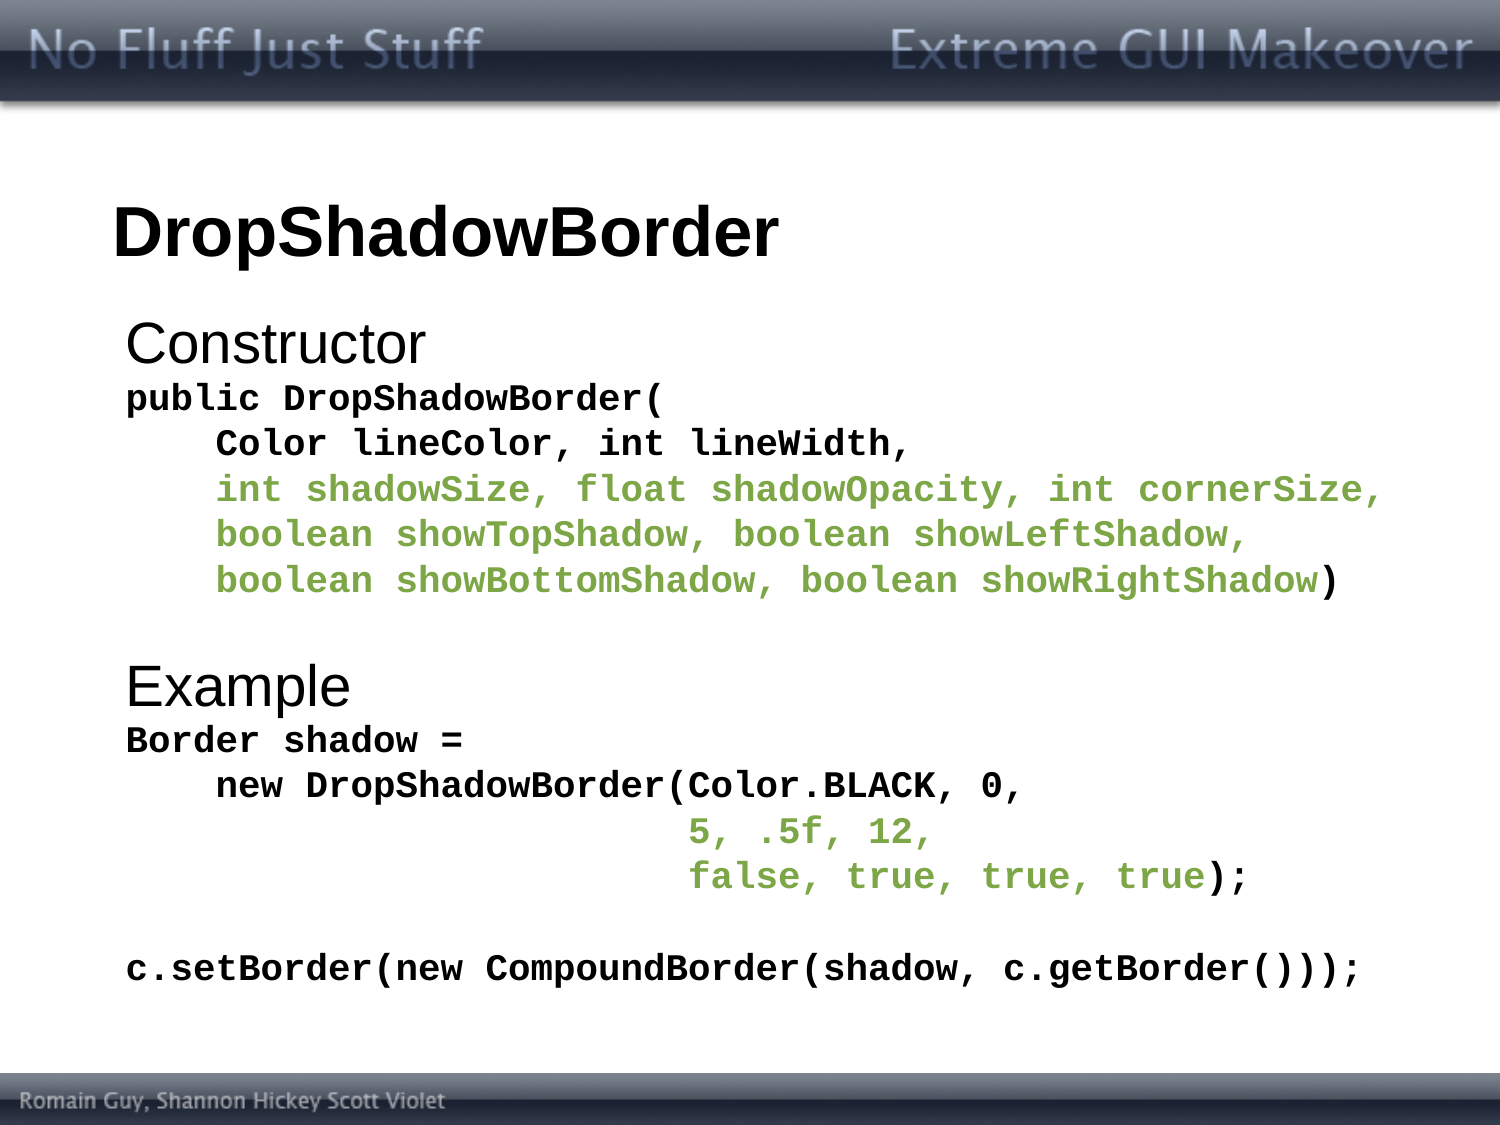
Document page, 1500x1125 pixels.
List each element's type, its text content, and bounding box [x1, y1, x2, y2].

text_box Constructor public DropShadowBorder( Color lineColor, int lineWidth, int shadowSize, float shadowOpacity, int cornerSize, boolean showTopShadow, boolean showLeftShadow, boolean showBottomShadow, boolean showRightShadow) Example Border shadow = new DropShadowBorder(Color.BLACK, 0, 5, .5f, 12, false, true, true, true); c.setBorder(new CompoundBorder(shadow, c.getBorder())); [125, 306, 1431, 1083]
title DropShadowBorder [112, 119, 1417, 271]
picture [0, 1073, 1500, 1125]
picture [0, 0, 1500, 114]
